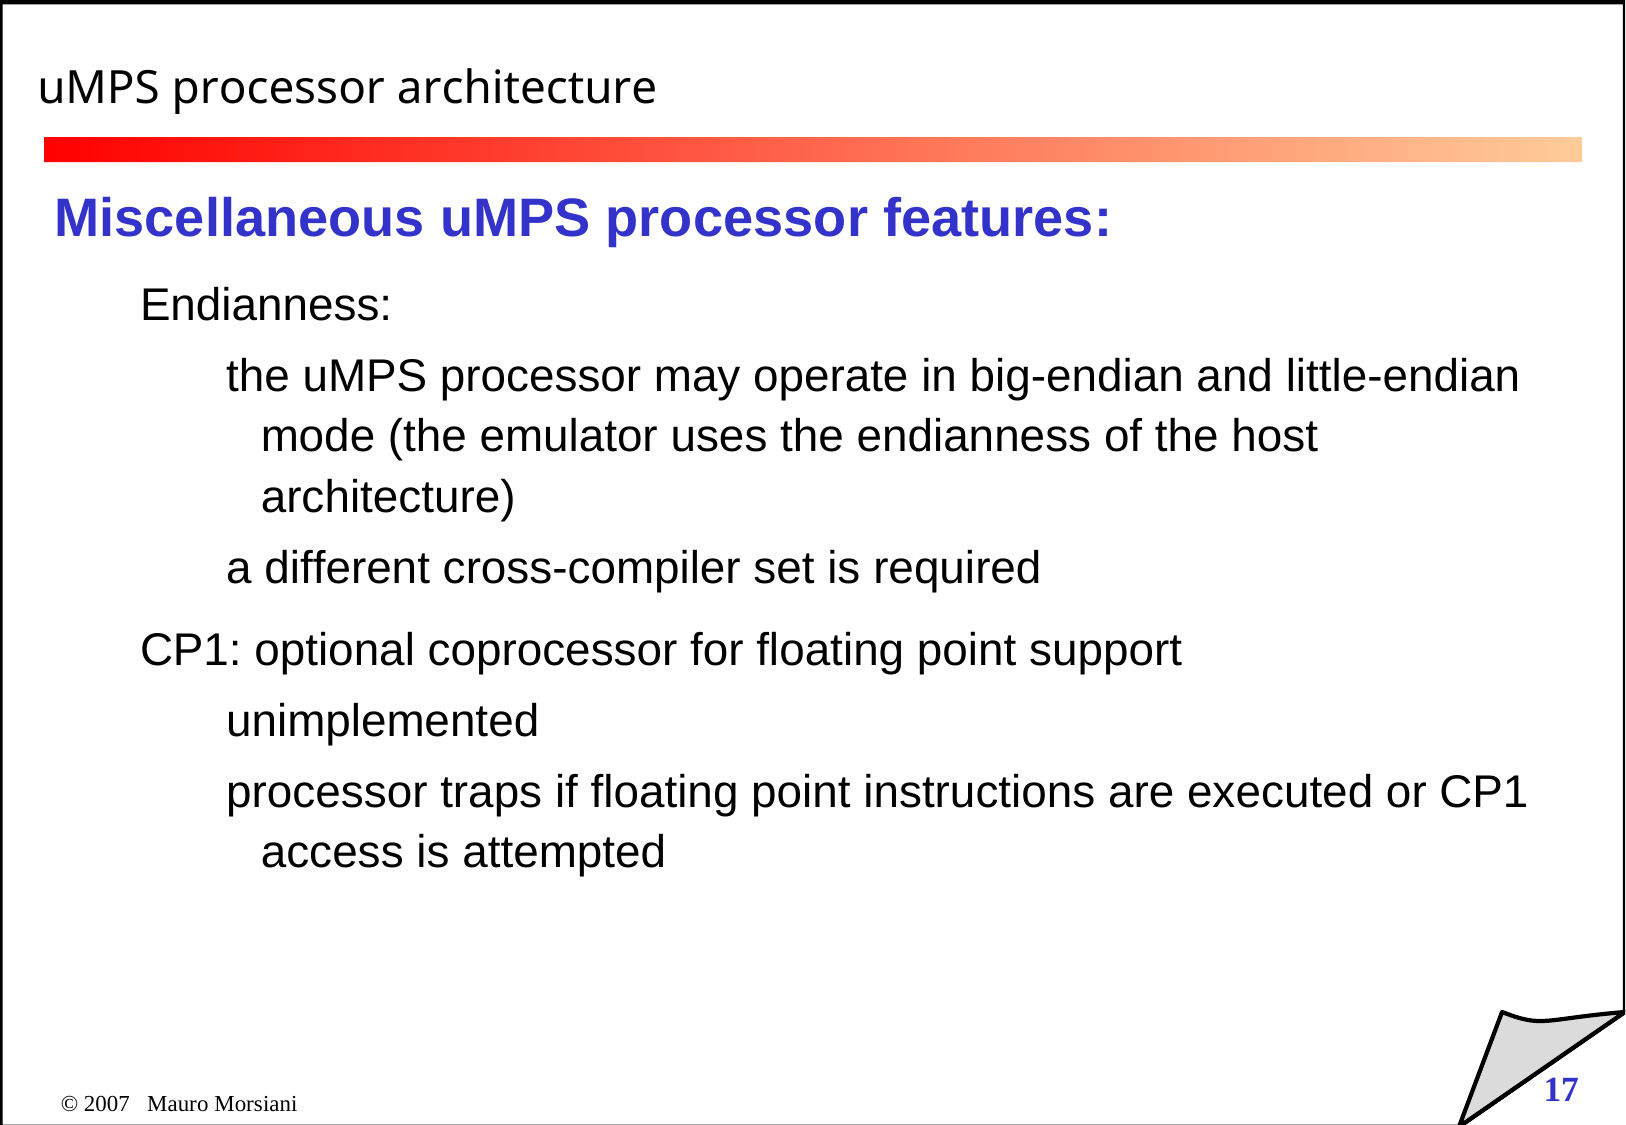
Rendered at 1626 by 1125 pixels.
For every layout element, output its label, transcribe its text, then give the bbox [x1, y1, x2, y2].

title uMPS processor architecture [37, 44, 1588, 131]
list Miscellaneous uMPS processor features: Endianness: the uMPS processor may operate in big-endian and little-endian mode (the emulator uses the endianness of the host architecture) a different cross-compiler set is required CP1: optional coprocessor for floating point support unimplemented processor traps if floating point instructions are executed or CP1 access is attempted [54, 187, 1571, 1124]
